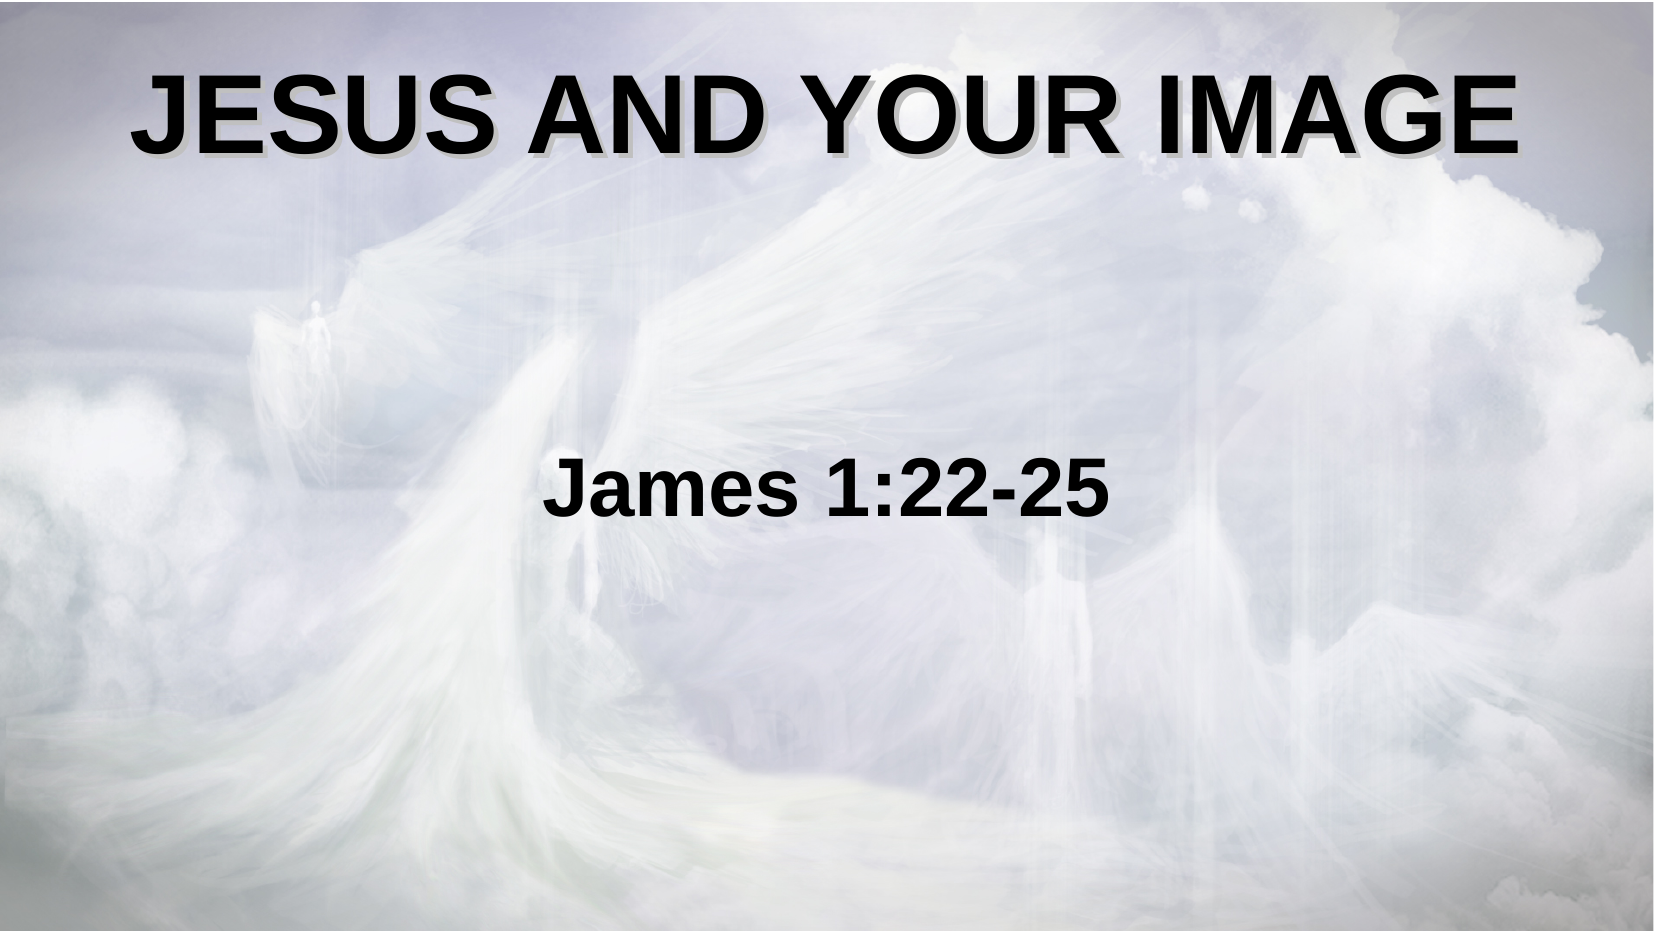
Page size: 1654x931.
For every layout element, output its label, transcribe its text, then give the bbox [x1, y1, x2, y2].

picture [0, 2, 1654, 931]
title JESUS AND YOUR IMAGE [82, 37, 1571, 193]
subtitle James 1:22-25 [82, 217, 1571, 758]
